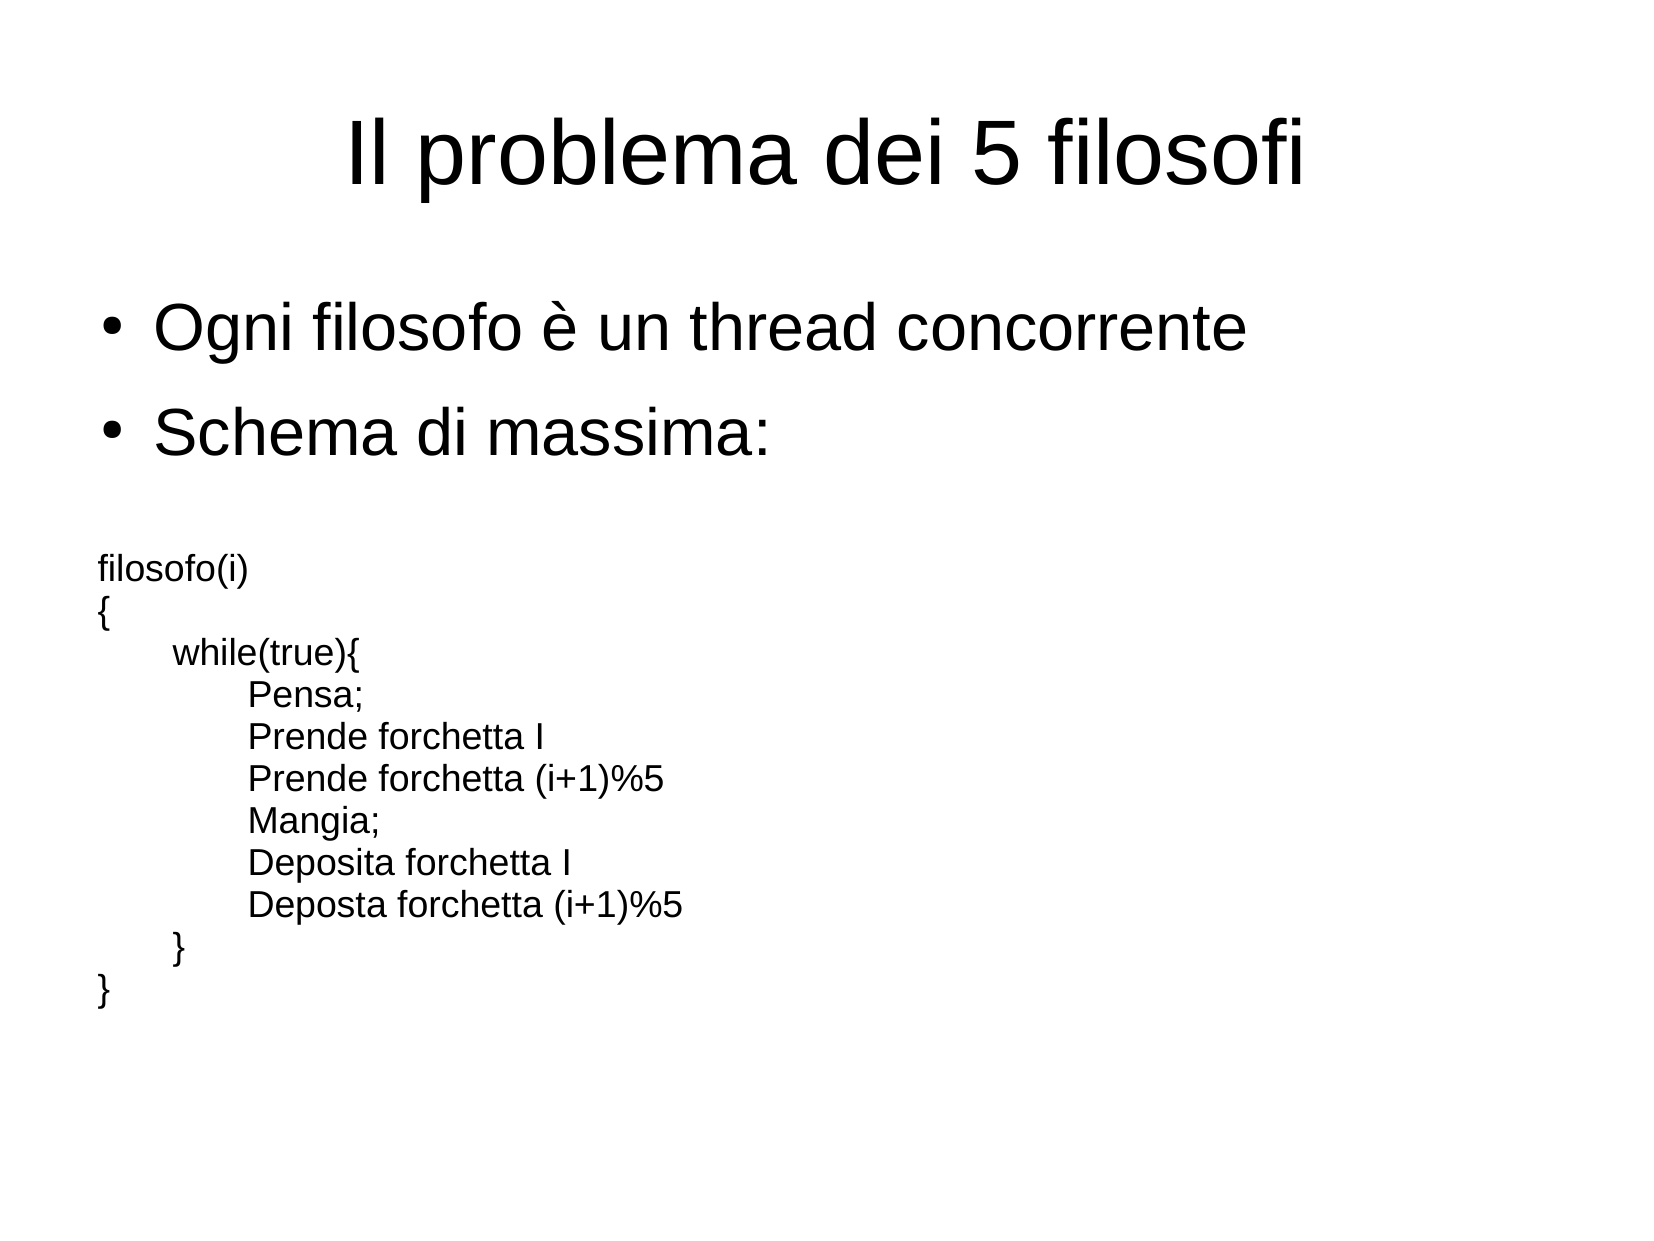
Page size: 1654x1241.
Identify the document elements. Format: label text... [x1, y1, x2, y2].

list Ogni filosofo è un thread concorrente Schema di massima: [82, 290, 1538, 540]
text_box filosofo(i) { while(true){ Pensa; Prende forchetta I Prende forchetta (i+1)%5 Mangia; Deposita forchetta I Deposta forchetta (i+1)%5 } } [82, 540, 1561, 1017]
title Il problema dei 5 filosofi [82, 49, 1571, 257]
